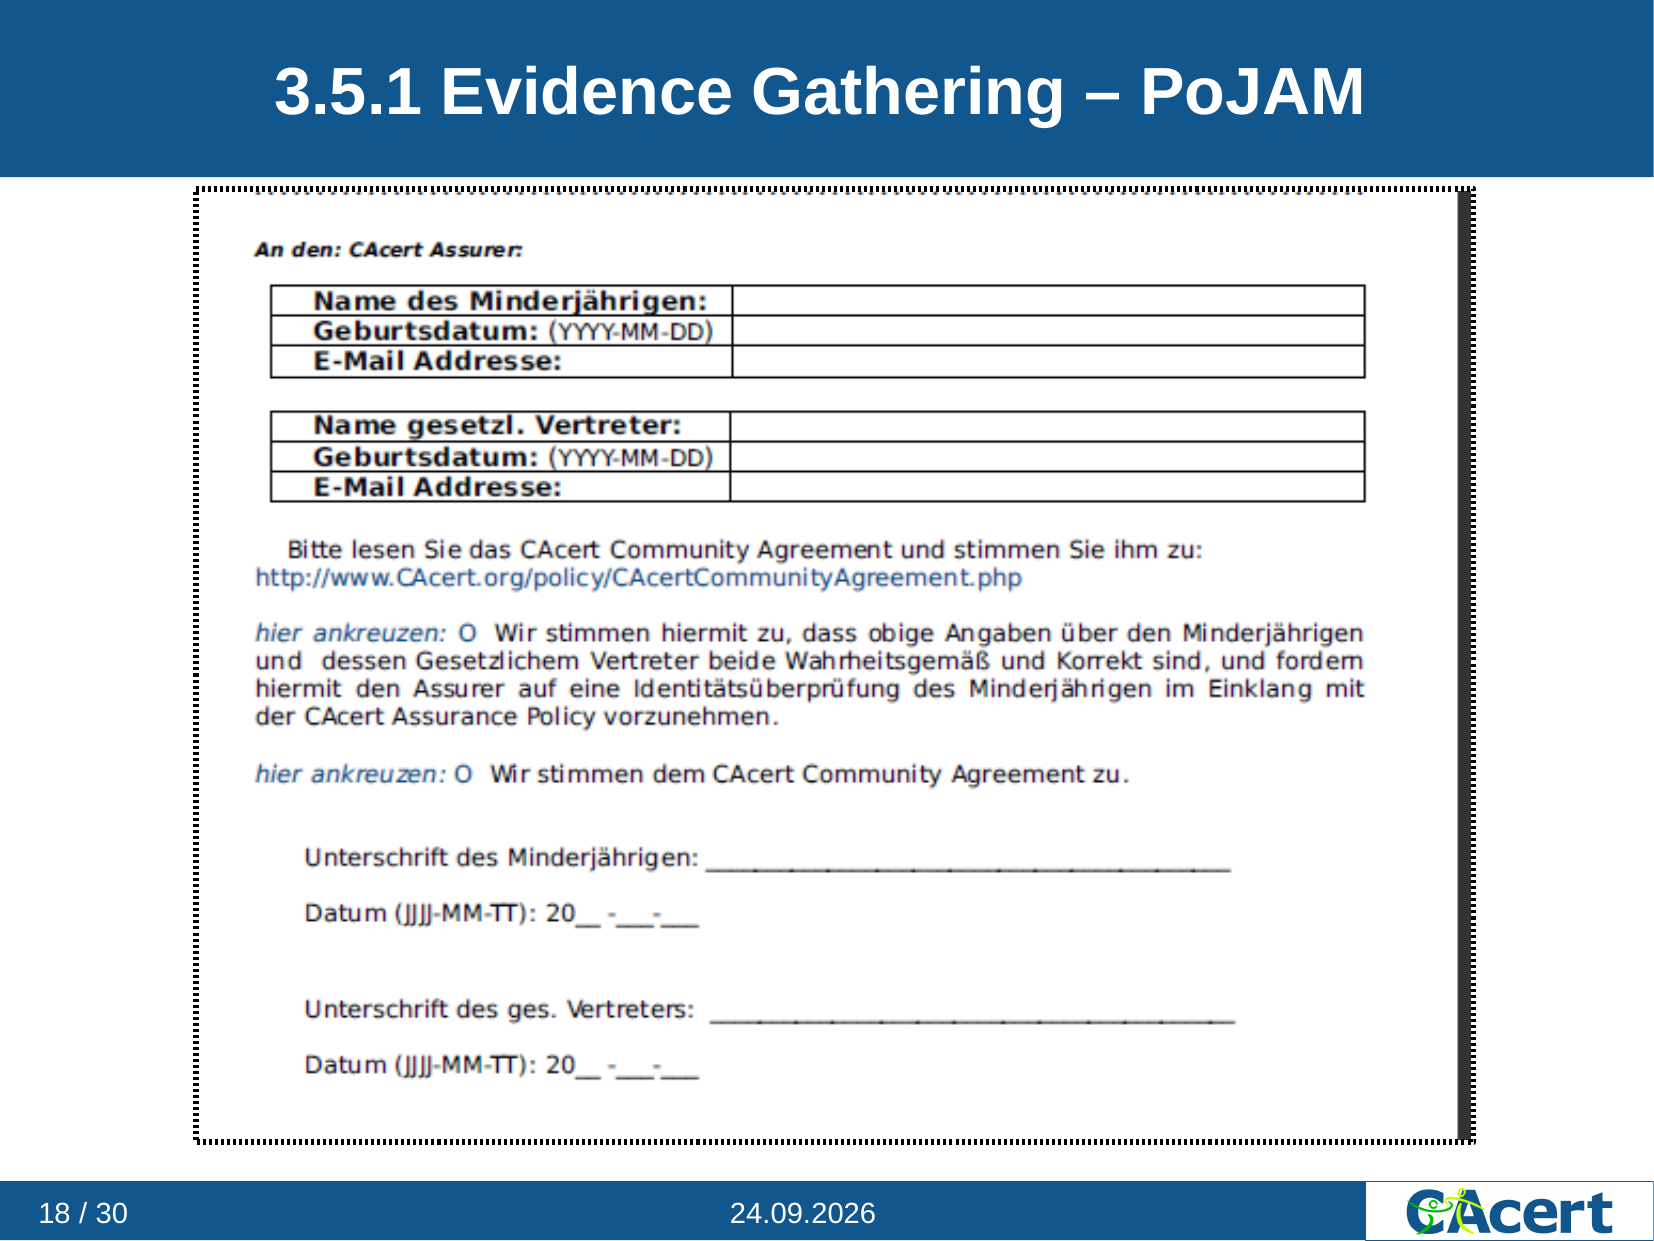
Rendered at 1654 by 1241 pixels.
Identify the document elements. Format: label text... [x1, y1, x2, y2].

title 3.5.1 Evidence Gathering – PoJAM [76, 17, 1565, 166]
picture [1406, 1187, 1613, 1235]
picture [198, 191, 1471, 1140]
